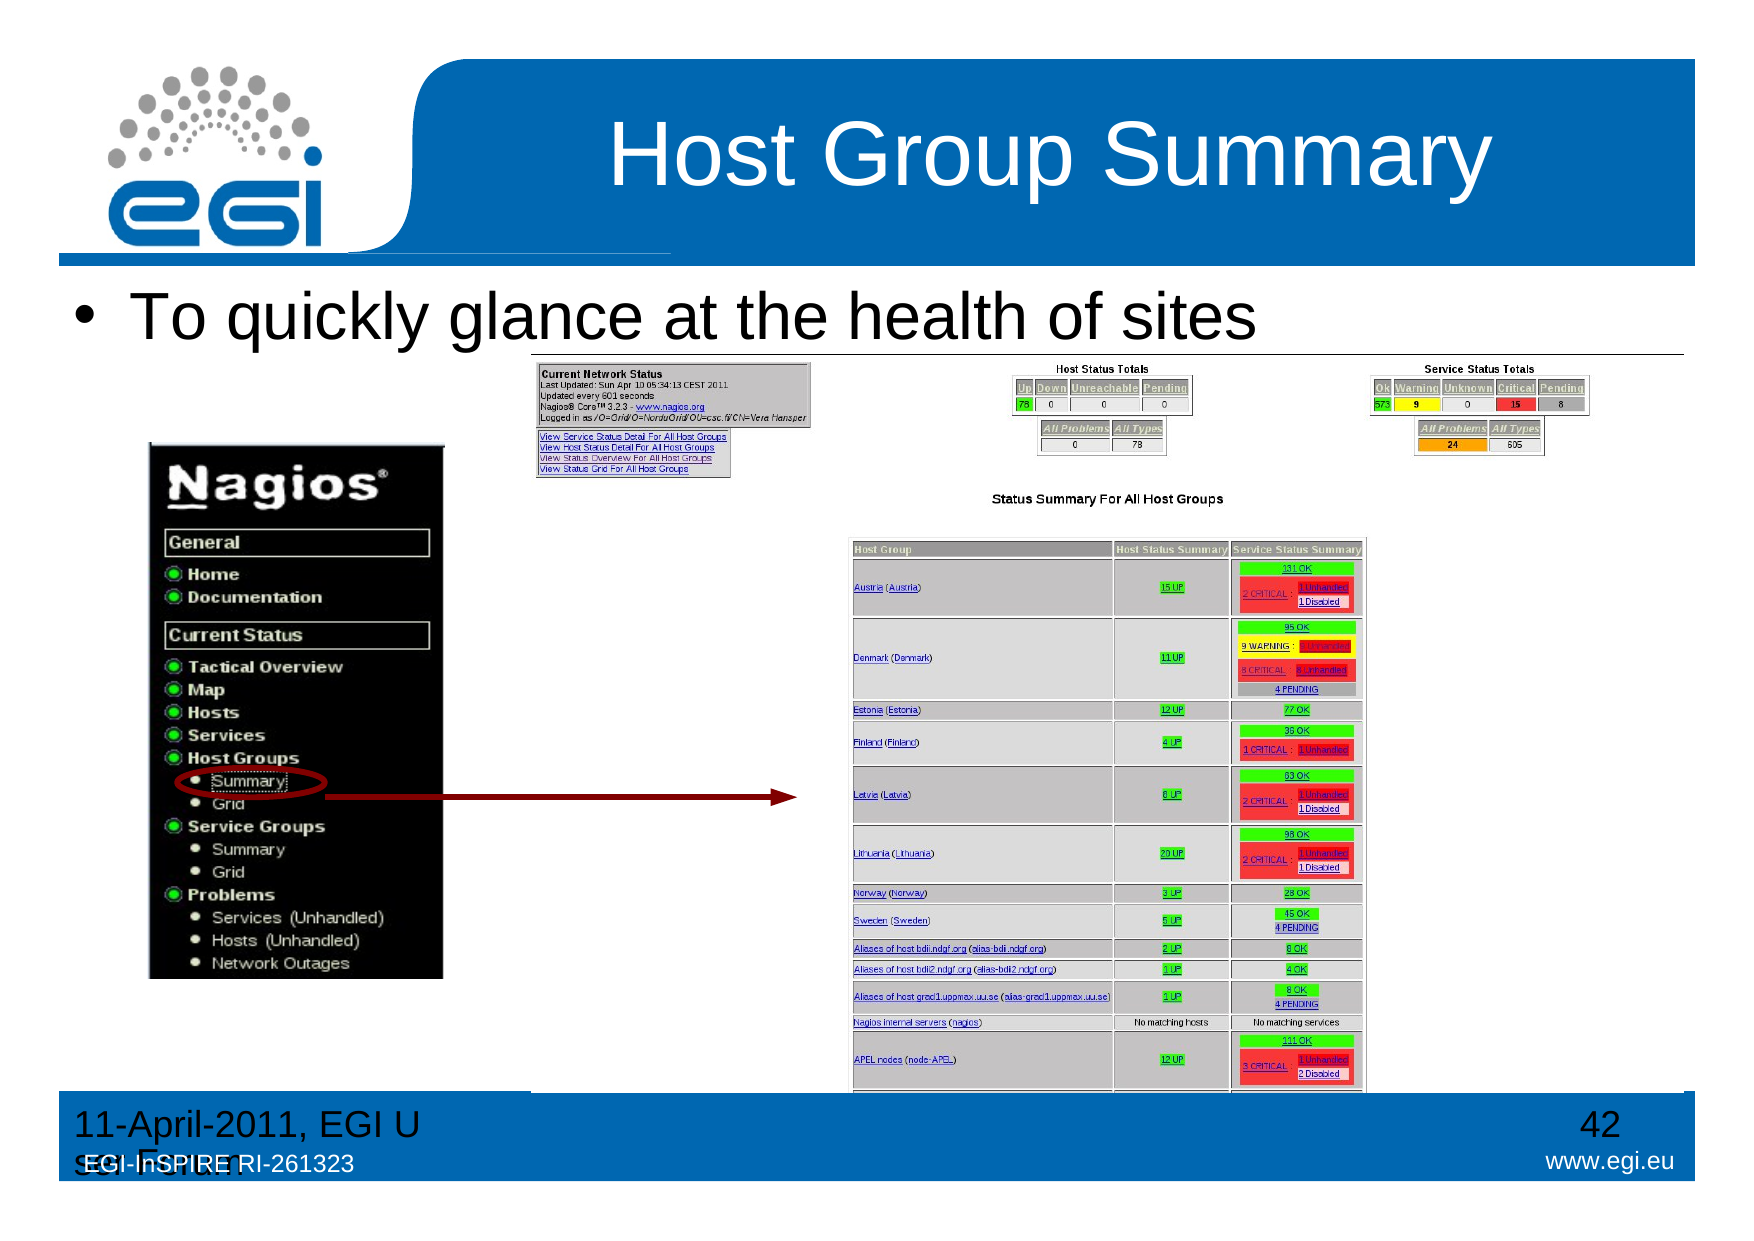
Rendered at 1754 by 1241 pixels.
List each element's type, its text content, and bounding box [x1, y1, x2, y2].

list To quickly glance at the health of sites [59, 265, 1614, 1062]
picture [59, 59, 348, 253]
picture [531, 354, 1684, 1093]
picture [147, 442, 445, 979]
title Host Group Summary [439, 31, 1663, 267]
